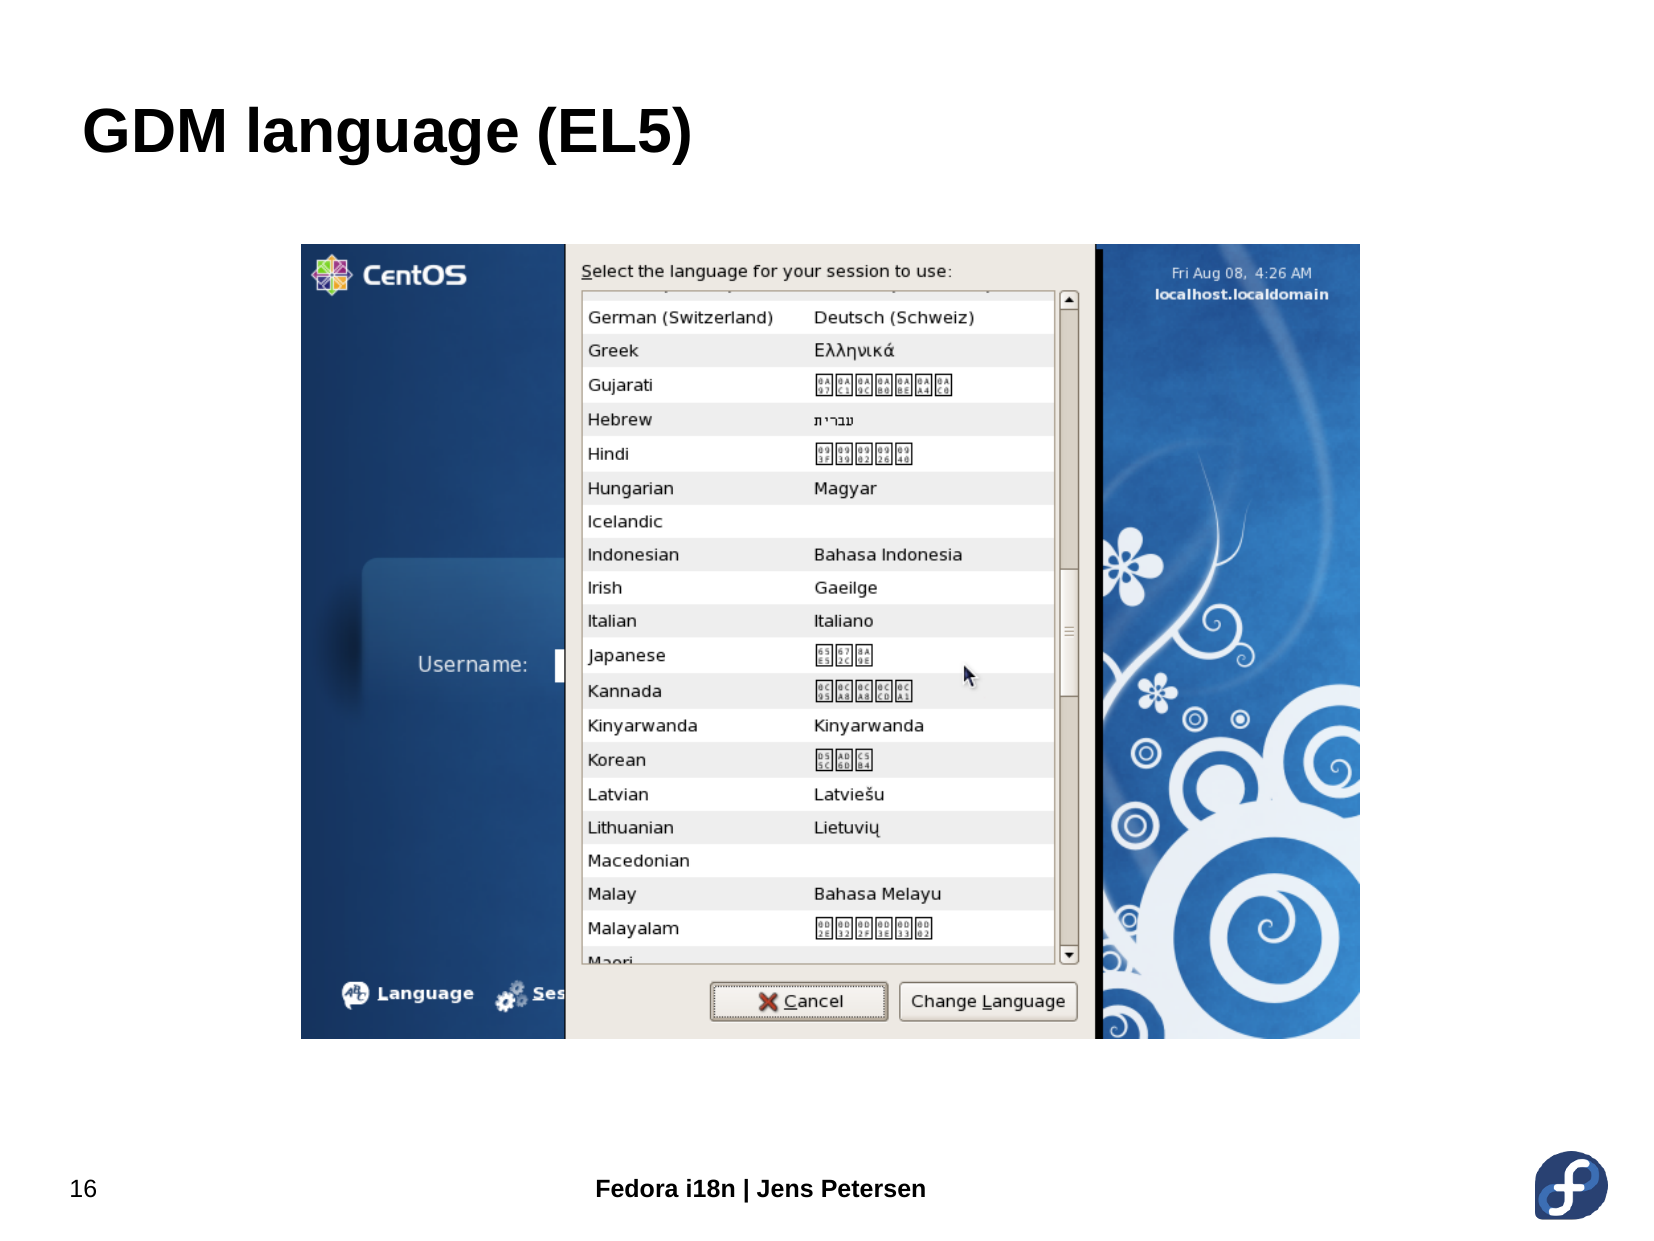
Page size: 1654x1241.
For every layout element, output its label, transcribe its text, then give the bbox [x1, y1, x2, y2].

picture [1529, 1146, 1613, 1224]
title GDM language (EL5) [82, 37, 1571, 226]
picture [301, 244, 1360, 1039]
